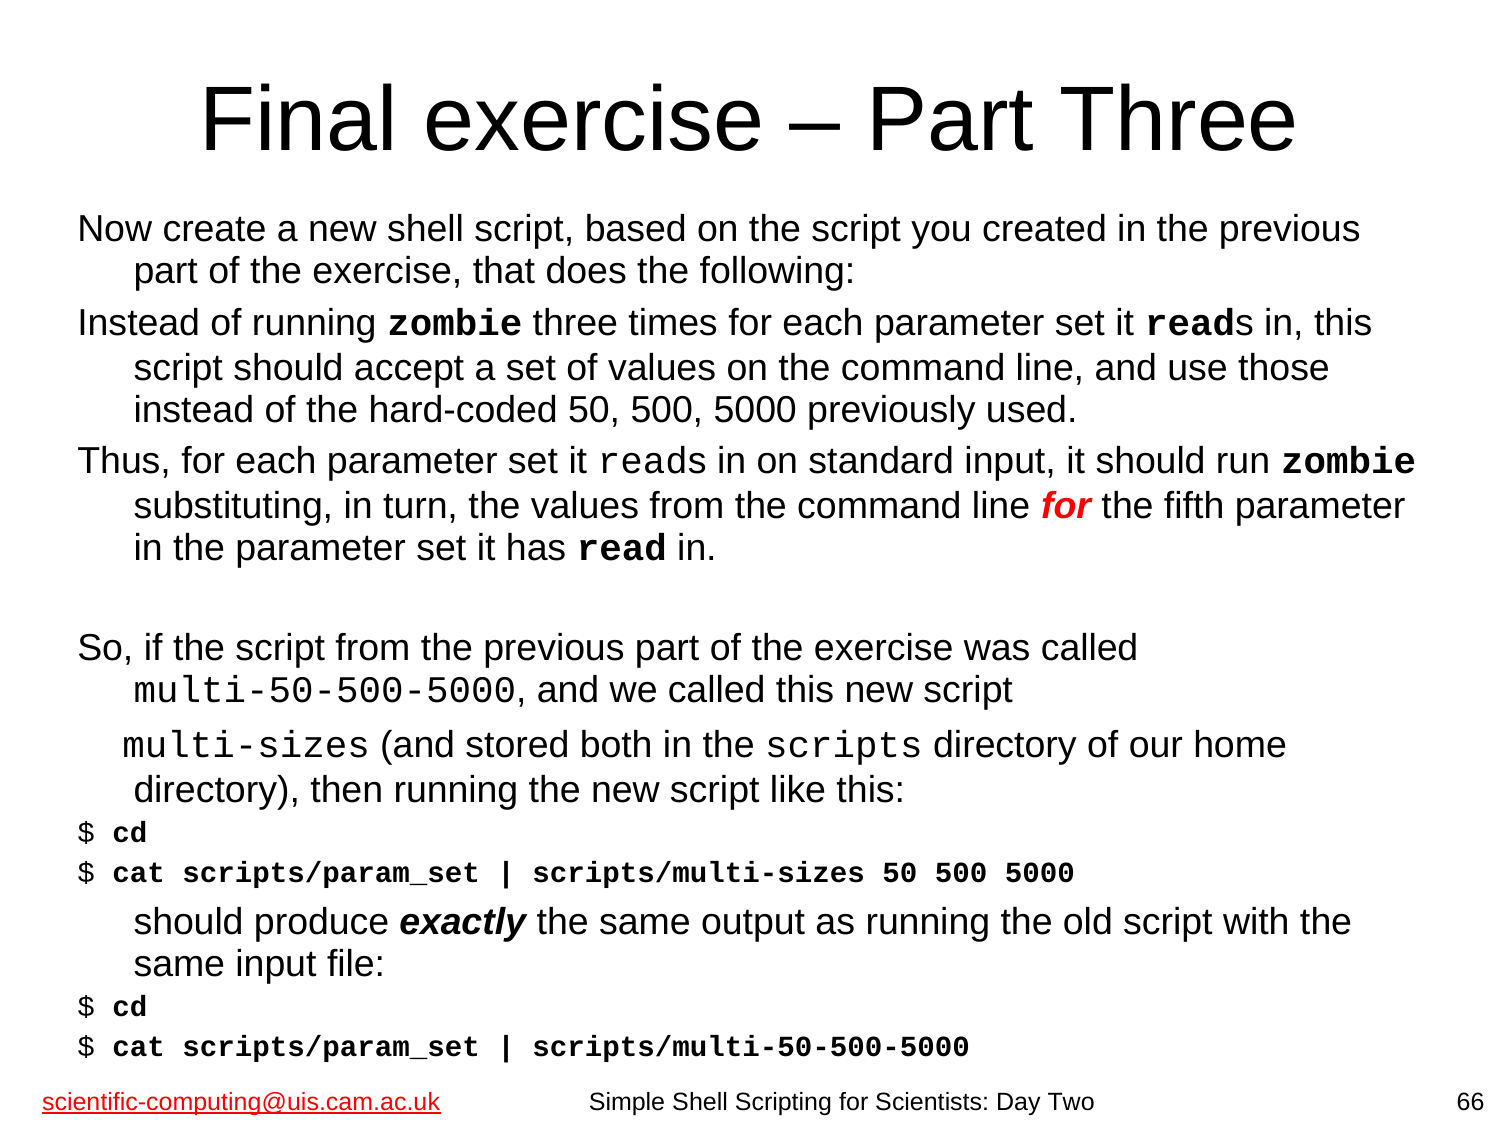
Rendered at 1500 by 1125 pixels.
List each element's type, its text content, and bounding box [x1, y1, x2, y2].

title Final exercise – Part Three [112, 59, 1388, 178]
list Now create a new shell script, based on the script you created in the previous part of the exercise, that does the following: Instead of running zombie three times for each parameter set it reads in, this script should accept a set of values on the command line, and use those instead of the hard-coded 50, 500, 5000 previously used. Thus, for each parameter set it reads in on standard input, it should run zombie substituting, in turn, the values from the command line for the fifth parameter in the parameter set it has read in. So, if the script from the previous part of the exercise was called multi-50-500-5000, and we called this new script multi-sizes (and stored both in the scripts directory of our home directory), then running the new script like this: $ cd $ cat scripts/param_set | scripts/multi-sizes 50 500 5000 should produce exactly the same output as running the old script with the same input file: $ cd $ cat scripts/param_set | scripts/multi-50-500-5000 [62, 199, 1438, 1073]
